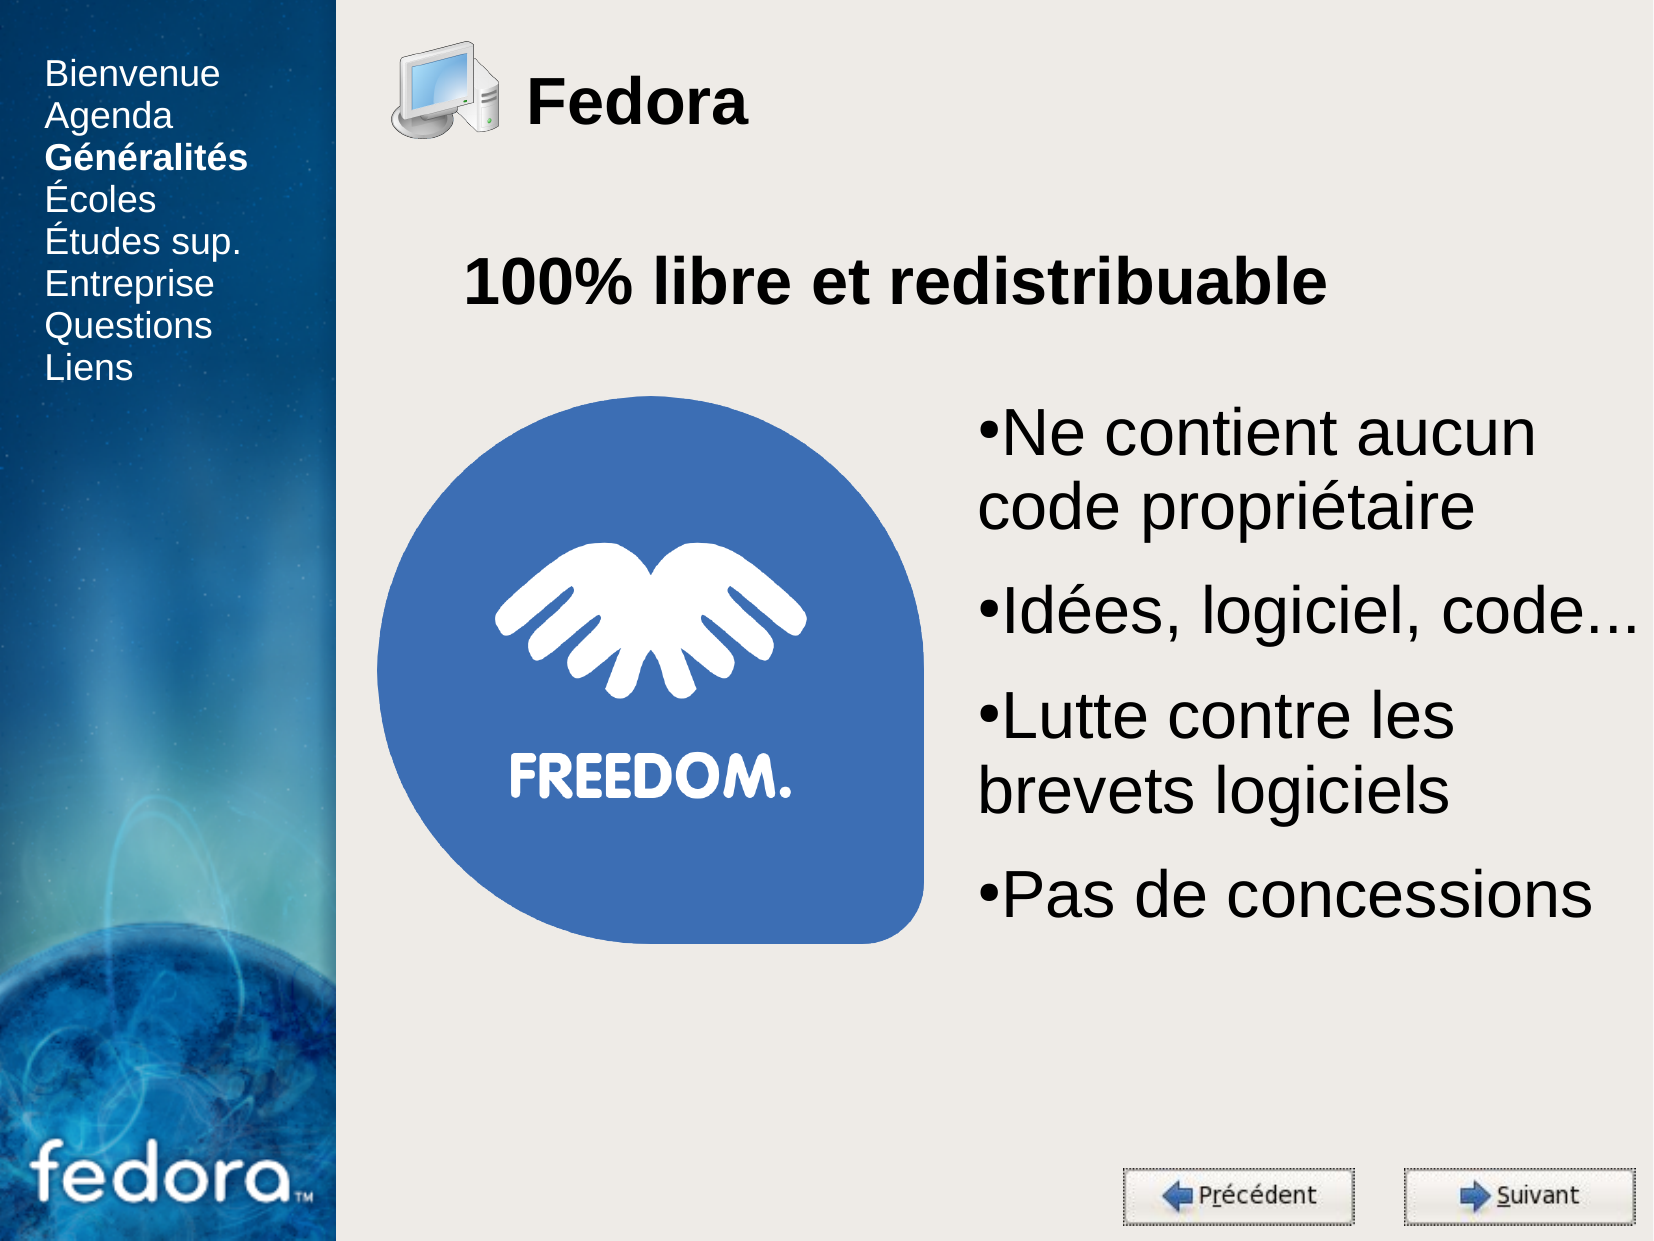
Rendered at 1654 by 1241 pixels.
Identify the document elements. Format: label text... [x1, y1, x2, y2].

text_box 100% libre et redistribuable [448, 236, 1654, 385]
text_box Bienvenue Agenda Généralités Écoles Études sup. Entreprise Questions Liens [29, 45, 327, 397]
picture [0, 0, 1654, 1241]
list Ne contient aucun code propriétaire Idées, logiciel, code... Lutte contre les brevets logiciels Pas de concessions [977, 385, 1643, 1109]
text_box Fedora [511, 56, 1316, 147]
